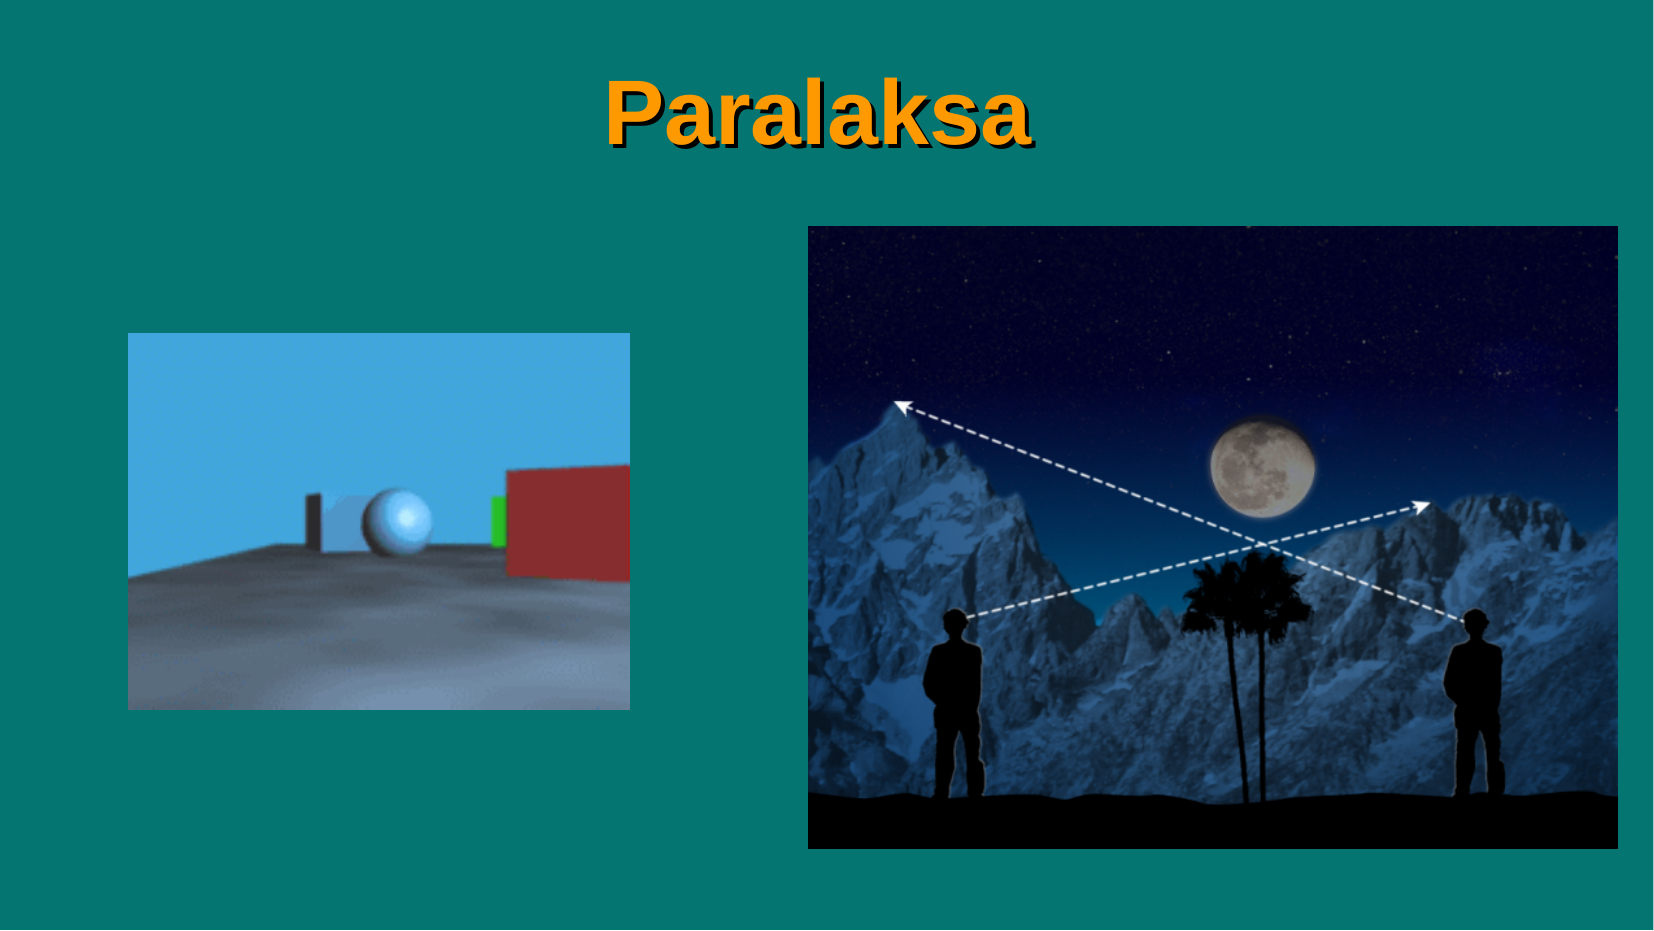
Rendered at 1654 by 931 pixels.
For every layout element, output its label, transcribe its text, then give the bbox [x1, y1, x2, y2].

title Paralaksa [259, 35, 1376, 191]
picture [128, 333, 630, 710]
picture [808, 226, 1618, 849]
